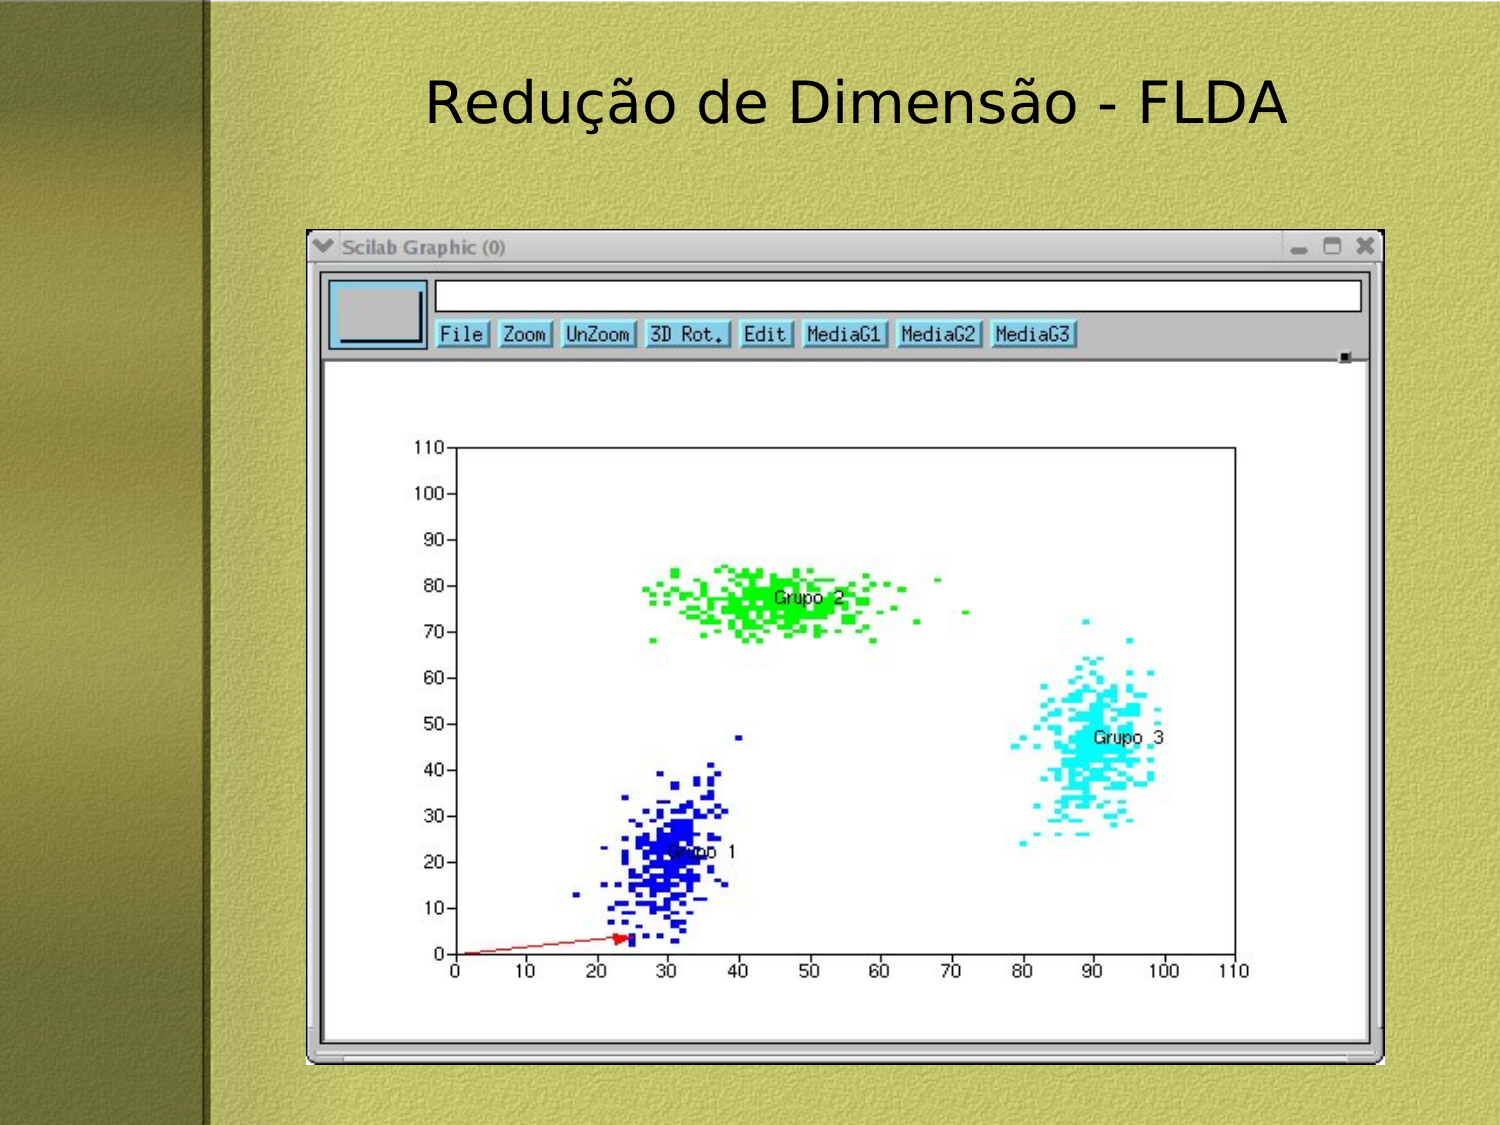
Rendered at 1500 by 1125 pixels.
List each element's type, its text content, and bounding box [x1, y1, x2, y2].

title Redução de Dimensão - FLDA [206, 9, 1500, 198]
picture [0, 0, 1500, 1125]
